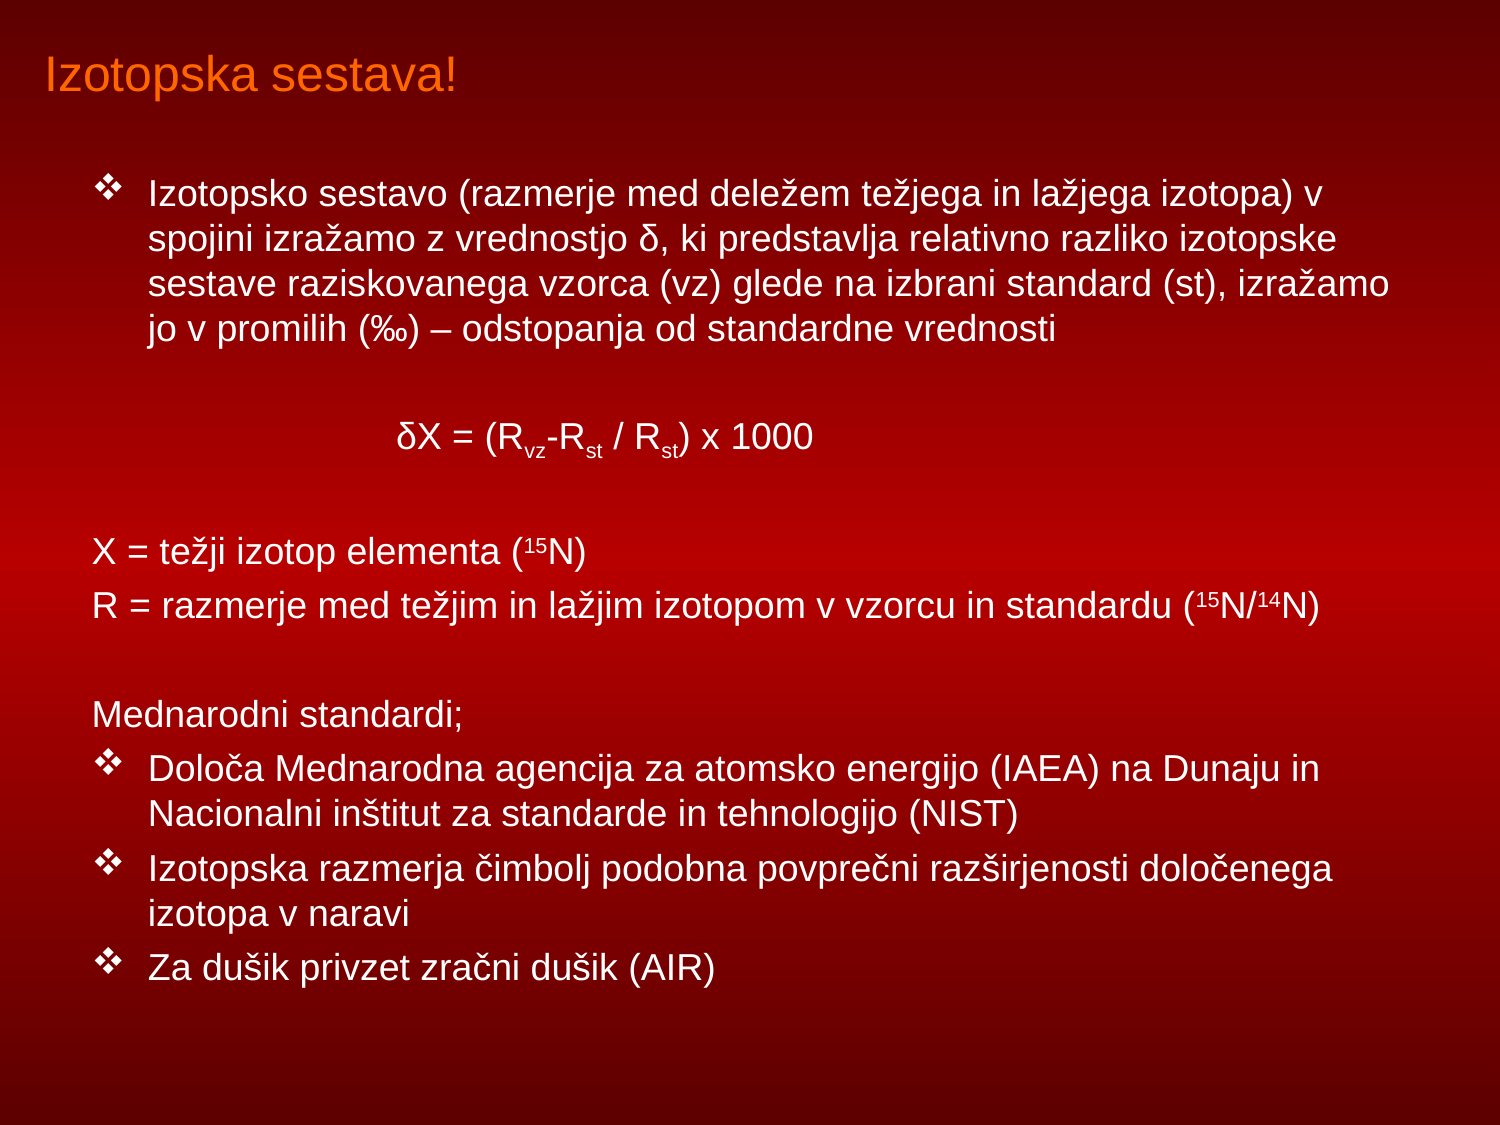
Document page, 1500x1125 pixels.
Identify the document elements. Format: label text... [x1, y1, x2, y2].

list Izotopsko sestavo (razmerje med deležem težjega in lažjega izotopa) v spojini izražamo z vrednostjo δ, ki predstavlja relativno razliko izotopske sestave raziskovanega vzorca (vz) glede na izbrani standard (st), izražamo jo v promilih (‰) – odstopanja od standardne vrednosti δX = (Rvz-Rst / Rst) x 1000 X = težji izotop elementa (15N) R = razmerje med težjim in lažjim izotopom v vzorcu in standardu (15N/14N) Mednarodni standardi; Določa Mednarodna agencija za atomsko energijo (IAEA) na Dunaju in Nacionalni inštitut za standarde in tehnologijo (NIST) Izotopska razmerja čimbolj podobna povprečni razširjenosti določenega izotopa v naravi Za dušik privzet zračni dušik (AIR) [76, 160, 1427, 1059]
title Izotopska sestava! [29, 31, 1380, 112]
